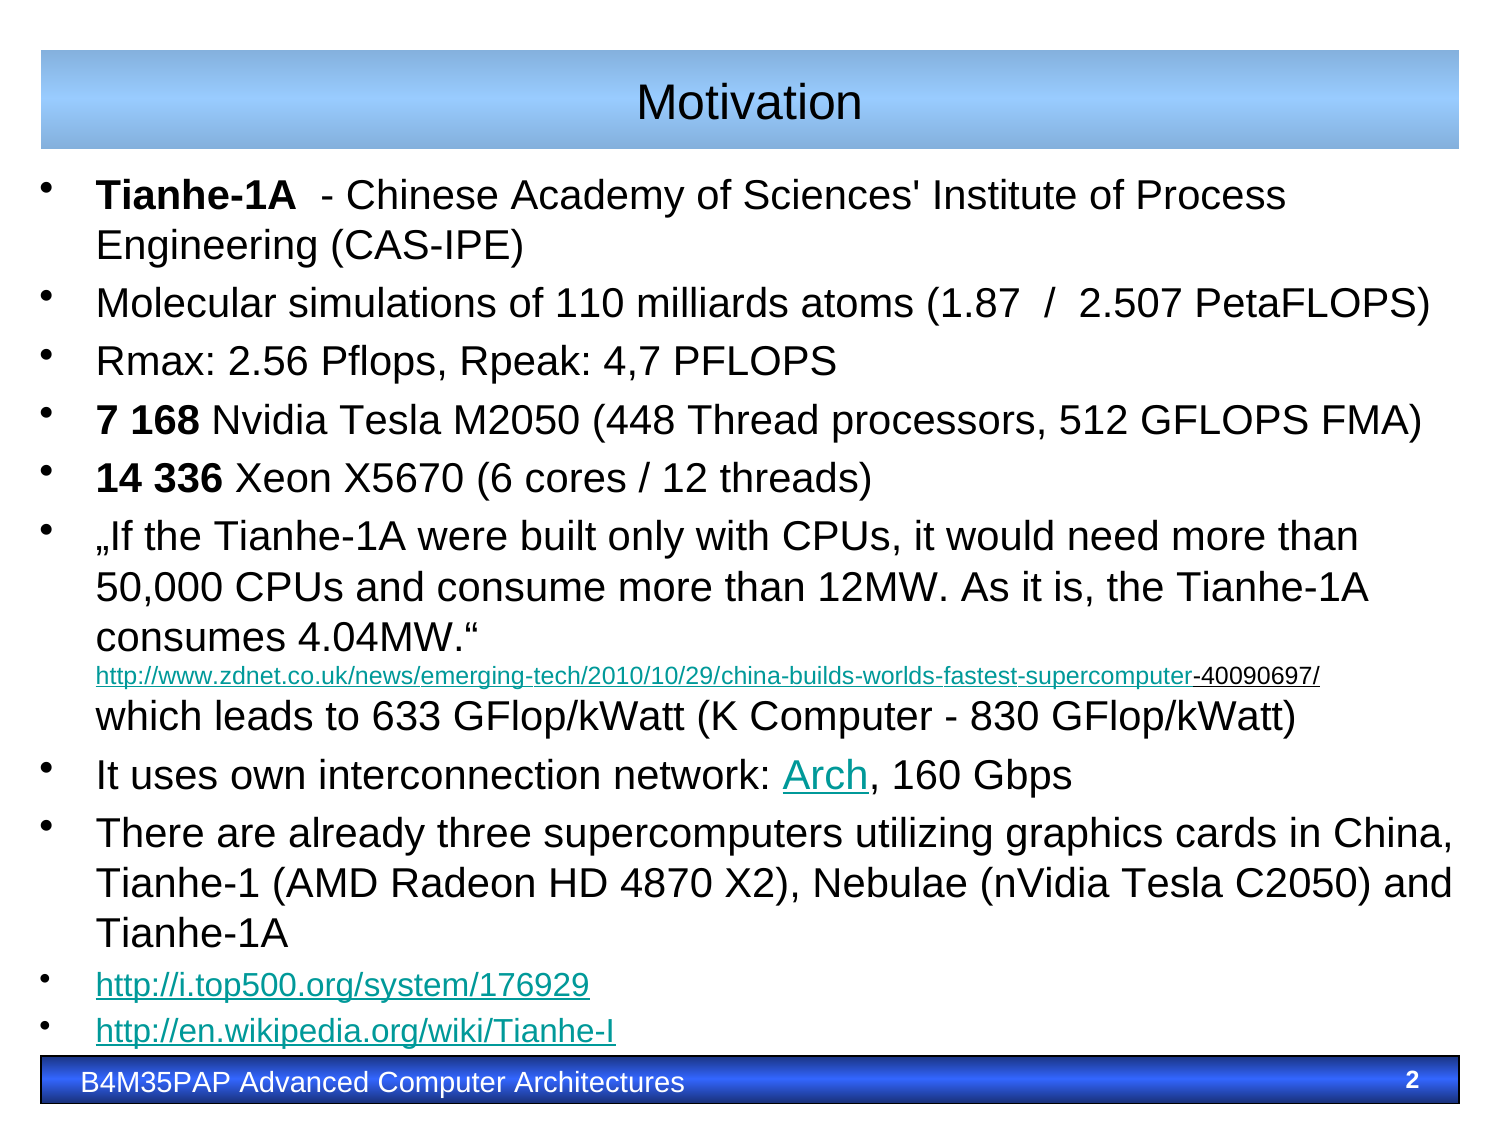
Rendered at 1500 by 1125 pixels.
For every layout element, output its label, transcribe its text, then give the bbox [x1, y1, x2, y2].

title Motivation [41, 50, 1459, 149]
list Tianhe-1A - Chinese Academy of Sciences' Institute of Process Engineering (CAS-IPE) Molecular simulations of 110 milliards atoms (1.87 / 2.507 PetaFLOPS) Rmax: 2.56 Pflops, Rpeak: 4,7 PFLOPS 7 168 Nvidia Tesla M2050 (448 Thread processors, 512 GFLOPS FMA) 14 336 Xeon X5670 (6 cores / 12 threads) „If the Tianhe-1A were built only with CPUs, it would need more than 50,000 CPUs and consume more than 12MW. As it is, the Tianhe-1A consumes 4.04MW.“ http://www.zdnet.co.uk/news/emerging-tech/2010/10/29/china-builds-worlds-fastest-supercomputer-40090697/ which leads to 633 GFlop/kWatt (K Computer - 830 GFlop/kWatt) It uses own interconnection network: Arch, 160 Gbps There are already three supercomputers utilizing graphics cards in China, Tianhe-1 (AMD Radeon HD 4870 X2), Nebulae (nVidia Tesla C2050) and Tianhe-1A http://i.top500.org/system/176929 http://en.wikipedia.org/wiki/Tianhe-I [24, 159, 1484, 987]
